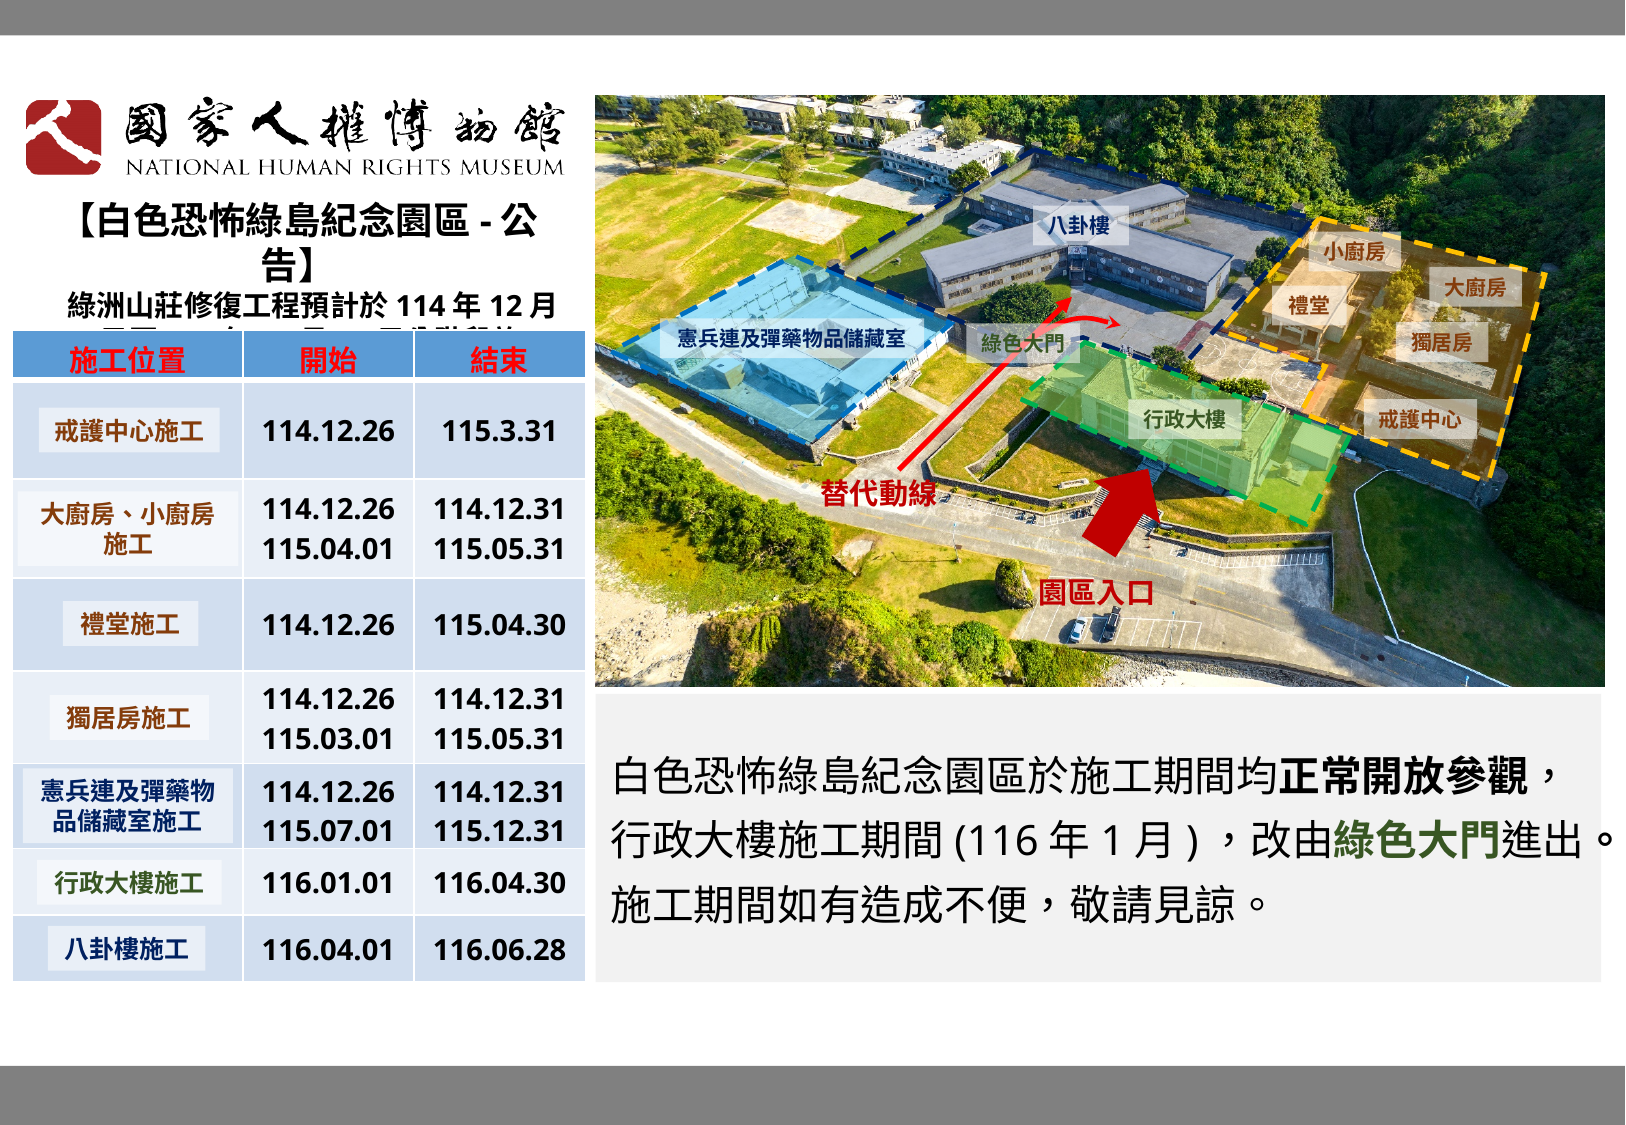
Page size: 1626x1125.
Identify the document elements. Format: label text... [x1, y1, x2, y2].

text_box 禮堂施工 [62, 601, 199, 646]
table_cell 116.01.01 [244, 849, 413, 914]
text_box 獨居房施工 [49, 695, 209, 740]
text_box 【白色恐怖綠島紀念園區-公告】 綠洲山莊修復工程預計於114年12月26日至116年06月28日分階段施工 [18, 191, 579, 329]
picture [20, 94, 572, 180]
table_cell 114.12.31 115.05.31 [415, 672, 585, 763]
table_cell 116.04.01 [244, 916, 413, 981]
text_box 大廚房、小廚房施工 [17, 491, 239, 566]
table_cell 115.04.30 [415, 579, 585, 670]
text_box [0, 0, 1625, 36]
text_box [1220, 218, 1546, 483]
text_box 行政大樓施工 [37, 859, 222, 905]
text_box 憲兵連及彈藥物品儲藏室施工 [22, 768, 233, 844]
text_box [0, 1065, 1625, 1125]
table_cell [13, 672, 242, 763]
text_box [611, 326, 910, 445]
table_cell 115.3.31 [415, 383, 585, 478]
table_header 結束 [415, 331, 585, 377]
table_cell [13, 764, 242, 848]
text_box 大廚房 [1429, 266, 1522, 307]
text_box 小廚房 [1308, 231, 1402, 272]
table_cell 114.12.26 115.07.01 [244, 764, 413, 848]
text_box [1019, 342, 1350, 525]
table_cell [13, 849, 242, 914]
table_cell 114.12.26 115.04.01 [244, 480, 413, 577]
table_cell 114.12.26 [244, 579, 413, 670]
text_box 獨居房 [1395, 322, 1489, 363]
text_box [674, 255, 952, 346]
text_box 禮堂 [1272, 285, 1347, 326]
text_box [832, 149, 1314, 371]
table_cell 114.12.31 115.05.31 [415, 480, 585, 577]
table_cell [13, 916, 242, 981]
table_cell 114.12.31 115.12.31 [415, 764, 585, 848]
text_box 憲兵連及彈藥物品儲藏室 [659, 318, 925, 359]
table_header 施工位置 [13, 331, 242, 377]
text_box 行政大樓 [1128, 399, 1242, 440]
table_cell [13, 579, 242, 670]
table_cell [13, 480, 242, 577]
text_box 八卦樓施工 [47, 925, 206, 971]
table_cell 114.12.26 115.03.01 [244, 672, 413, 763]
picture [595, 95, 1605, 687]
text_box 替代動線 [801, 468, 958, 519]
table_header 開始 [244, 331, 413, 377]
text_box 八卦樓 [1033, 205, 1129, 246]
text_box 戒護中心施工 [38, 407, 220, 453]
text_box 園區入口 [1018, 567, 1175, 618]
text_box 戒護中心 [1363, 399, 1478, 439]
text_box [1081, 468, 1161, 558]
text_box 綠色大門 [966, 323, 1080, 364]
table_cell 116.06.28 [415, 916, 585, 981]
table_cell 114.12.26 [244, 383, 413, 478]
table_cell 116.04.30 [415, 849, 585, 914]
table_cell [13, 383, 242, 478]
text_box 白色恐怖綠島紀念園區於施工期間均正常開放參觀， 行政大樓施工期間(116年1月)，改由綠色大門進出。 施工期間如有造成不便，敬請見諒。 [595, 693, 1602, 983]
